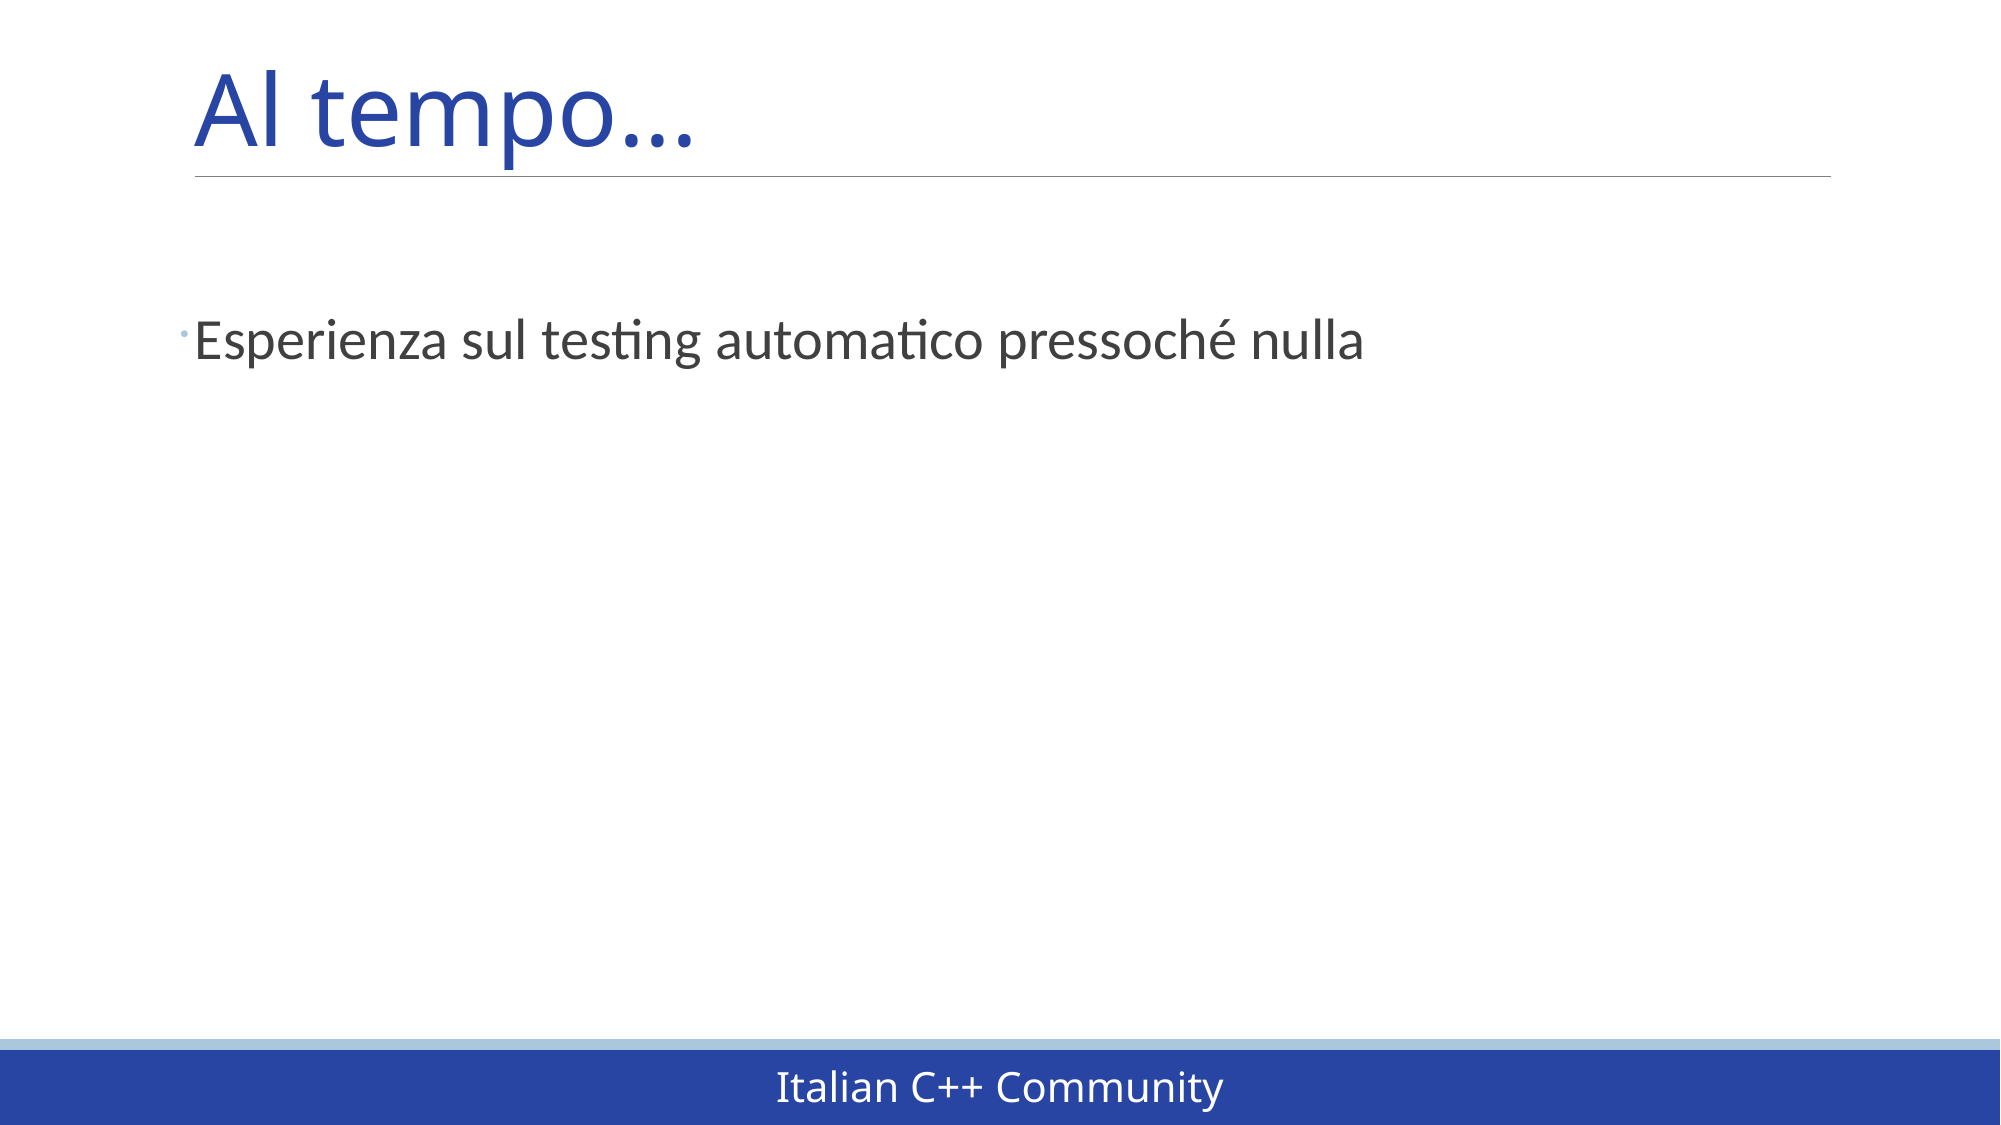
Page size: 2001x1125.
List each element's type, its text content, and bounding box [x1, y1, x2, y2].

list Esperienza sul testing automatico pressoché nulla [179, 202, 1830, 1011]
title Al tempo... [179, 2, 1830, 175]
